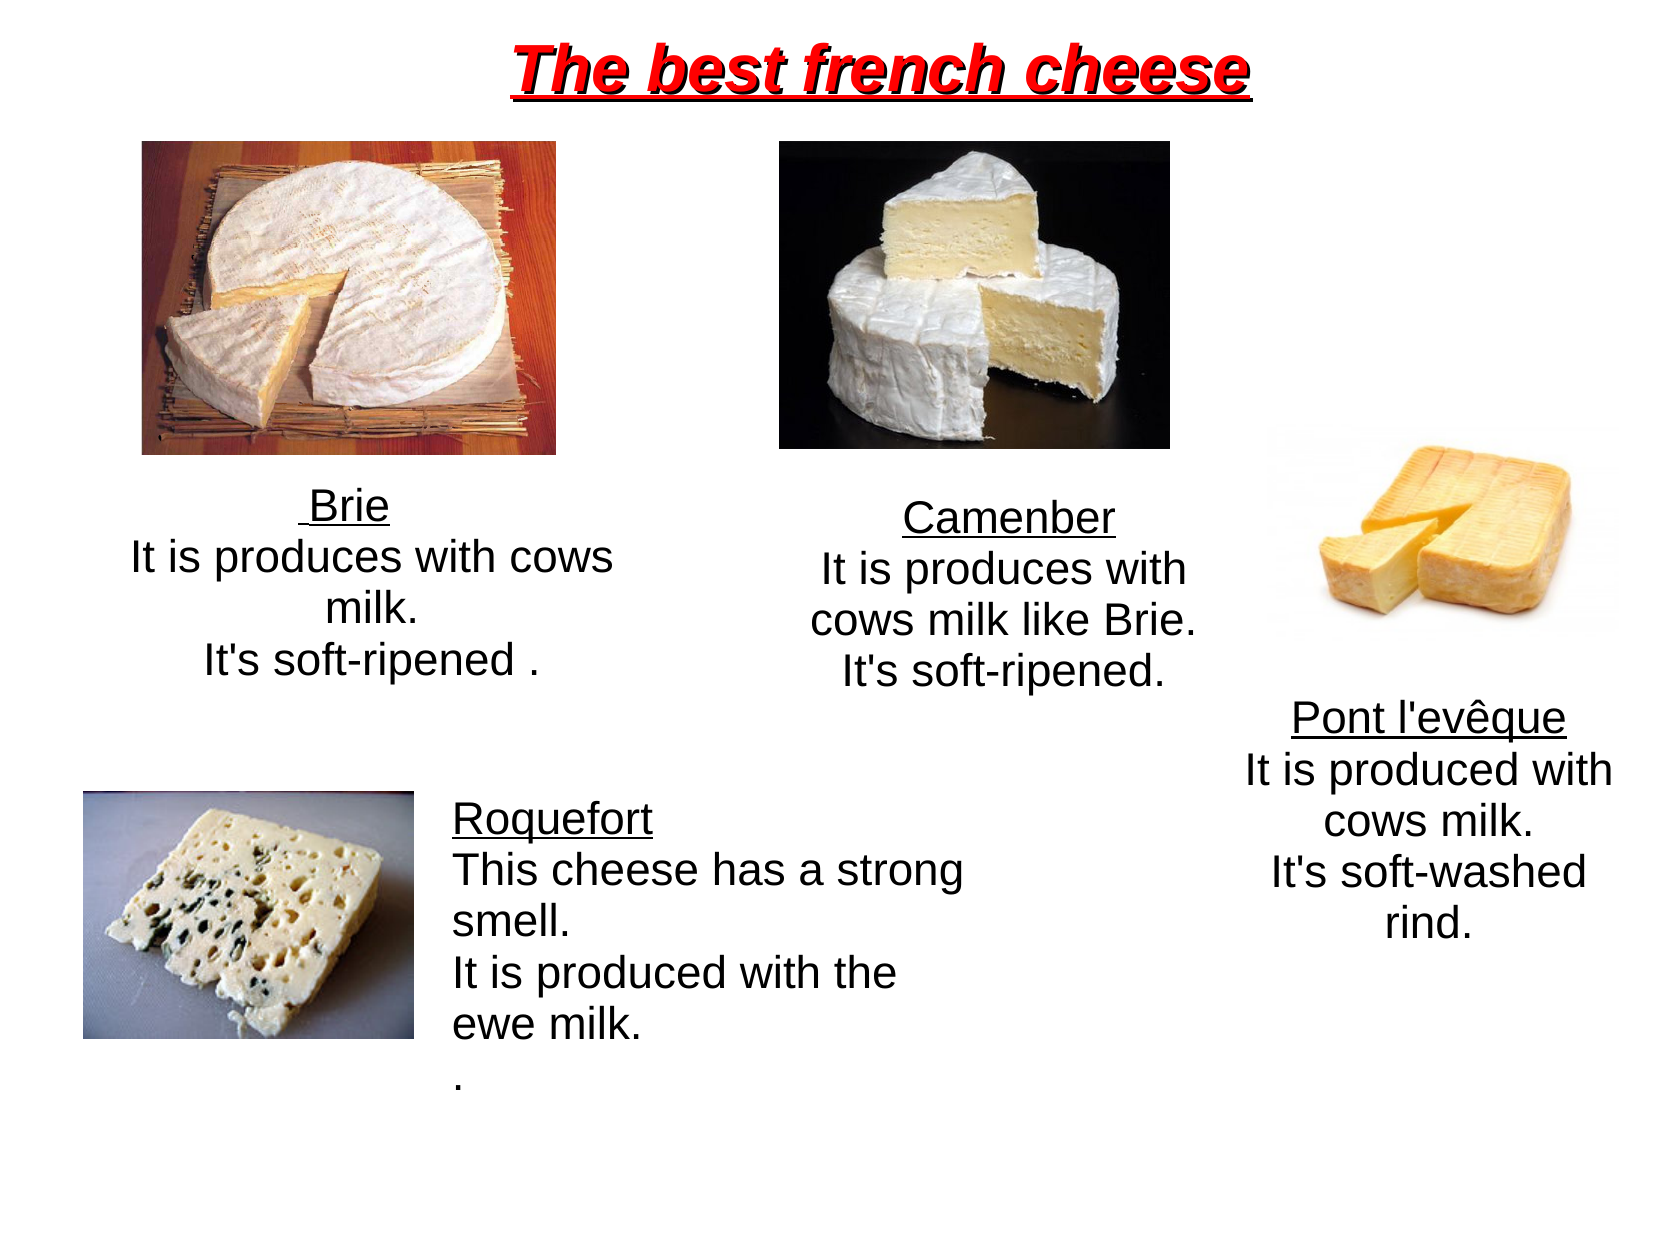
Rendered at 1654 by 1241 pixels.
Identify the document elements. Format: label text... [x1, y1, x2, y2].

text_box Brie It is produces with cows milk. It's soft-ripened . [94, 472, 650, 692]
picture [83, 791, 414, 1039]
text_box The best french cheese [448, 23, 1312, 212]
text_box Roquefort This cheese has a strong smell. It is produced with the ewe milk. . [437, 785, 1004, 1107]
picture [141, 141, 556, 455]
picture [1267, 369, 1619, 685]
picture [779, 212, 1170, 449]
text_box Camenber It is produces with cows milk like Brie. It's soft-ripened. [755, 484, 1252, 704]
text_box Pont l'evêque It is produced with cows milk. It's soft-washed rind. [1228, 685, 1630, 955]
